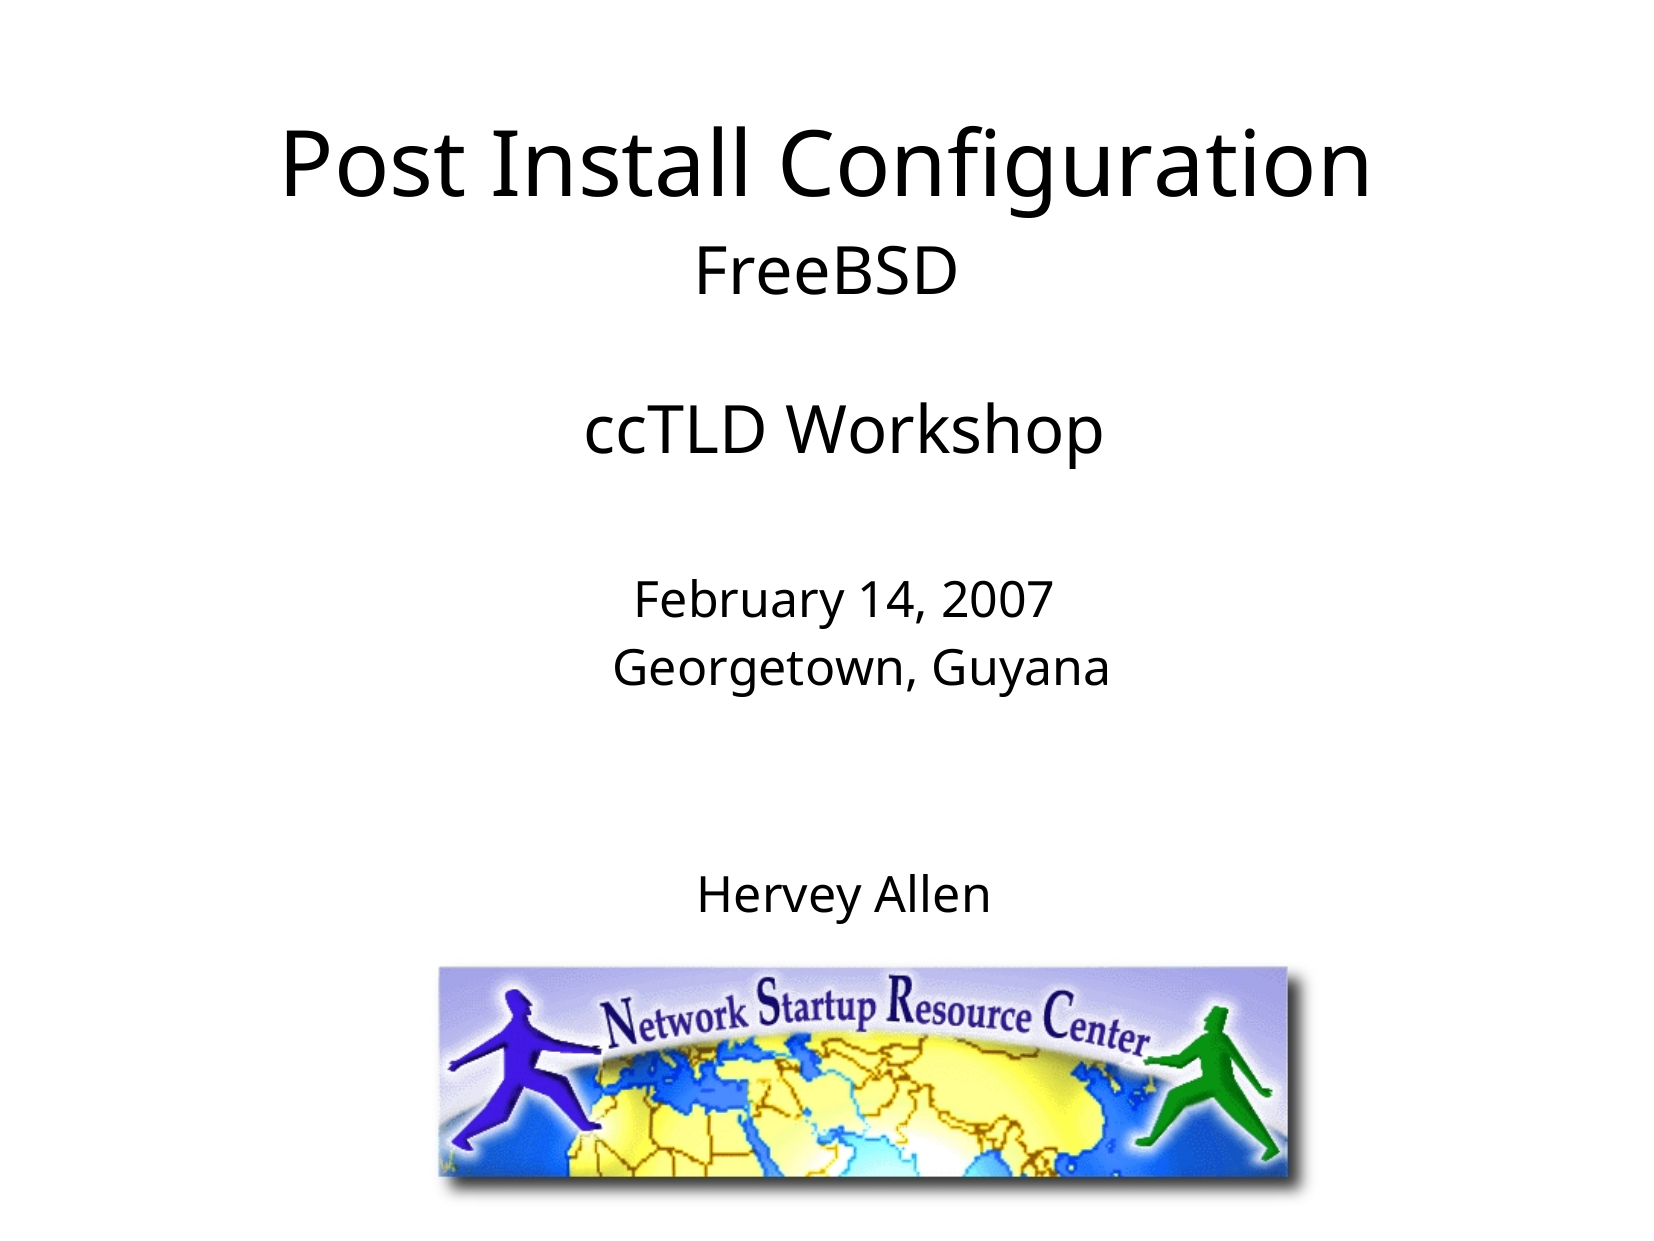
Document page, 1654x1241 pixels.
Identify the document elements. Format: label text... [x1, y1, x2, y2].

picture [428, 956, 1323, 1212]
title Post Install Configuration FreeBSD [121, 101, 1533, 312]
subtitle ccTLD Workshop February 14, 2007 Georgetown, Guyana Hervey Allen [121, 416, 1533, 1055]
